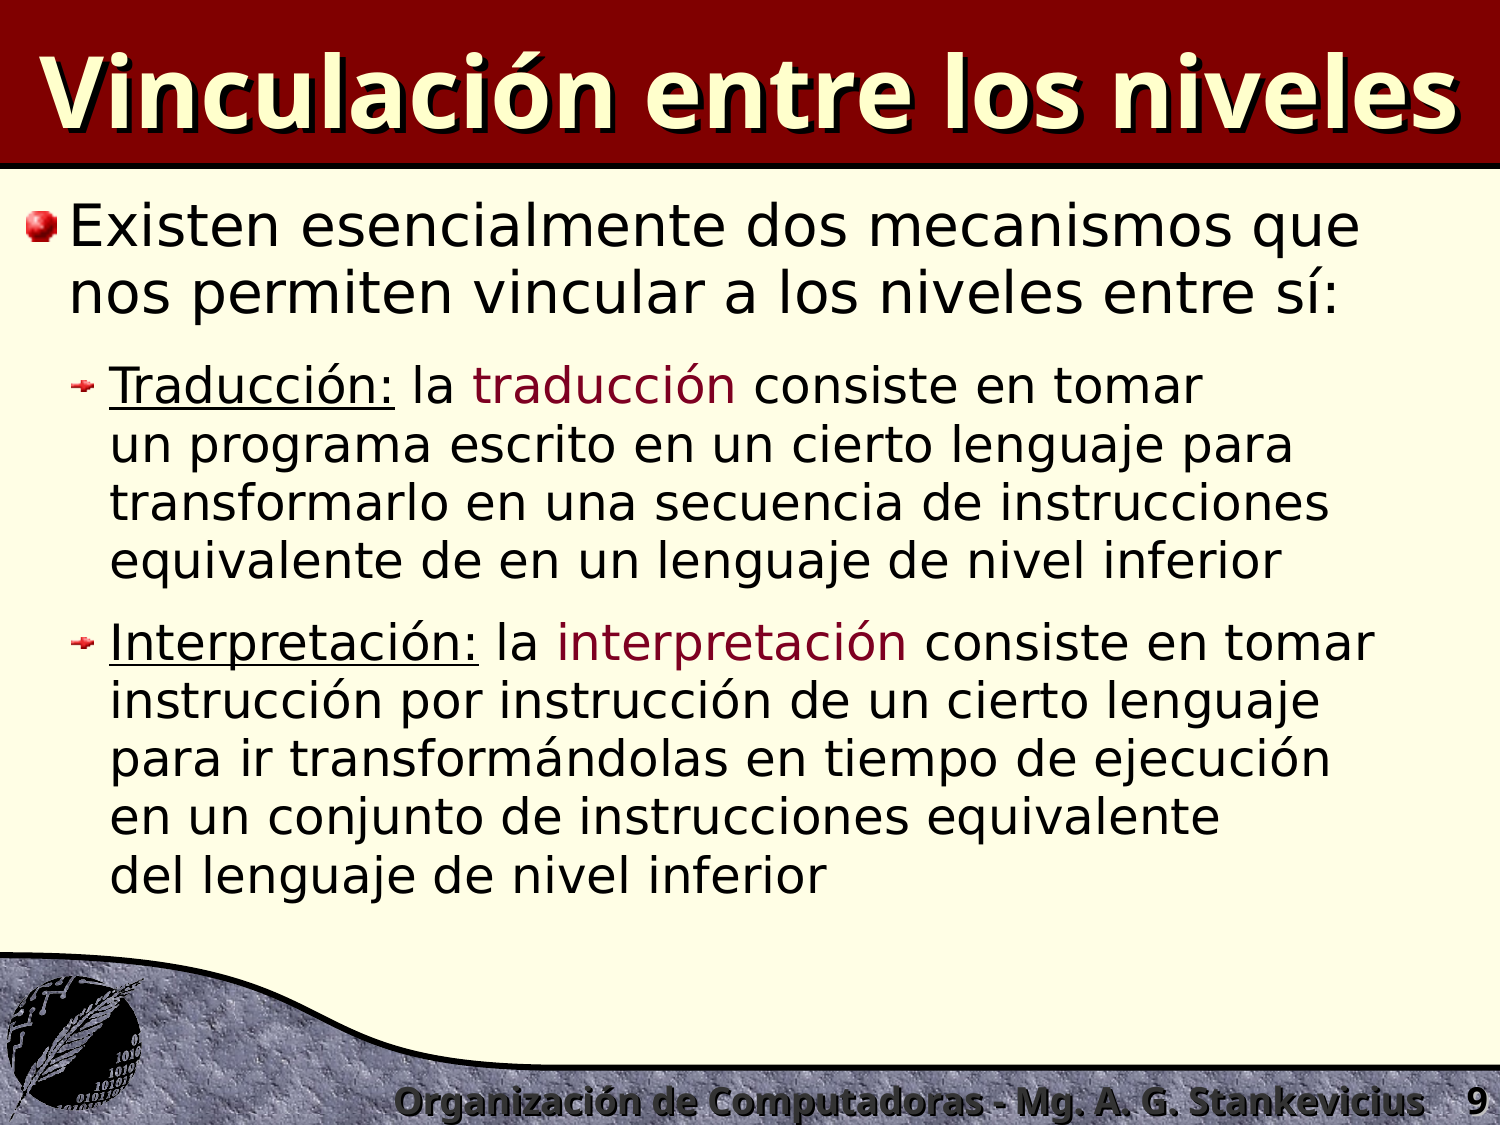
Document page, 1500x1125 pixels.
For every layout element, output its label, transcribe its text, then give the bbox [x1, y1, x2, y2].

picture [1058, 1100, 1065, 1110]
list Existen esencialmente dos mecanismos que nos permiten vincular a los niveles entre sí: Traducción: la traducción consiste en tomar un programa escrito en un cierto lenguaje para transformarlo en una secuencia de instrucciones equivalente de en un lenguaje de nivel inferior Interpretación: la interpretación consiste en tomar instrucción por instrucción de un cierto lenguaje para ir transformándolas en tiempo de ejecución en un conjunto de instrucciones equivalente del lenguaje de nivel inferior [11, 192, 1486, 935]
picture [802, 1100, 806, 1110]
picture [0, 959, 1500, 1125]
title Vinculación entre los niveles [15, 5, 1485, 160]
picture [448, 1100, 455, 1110]
